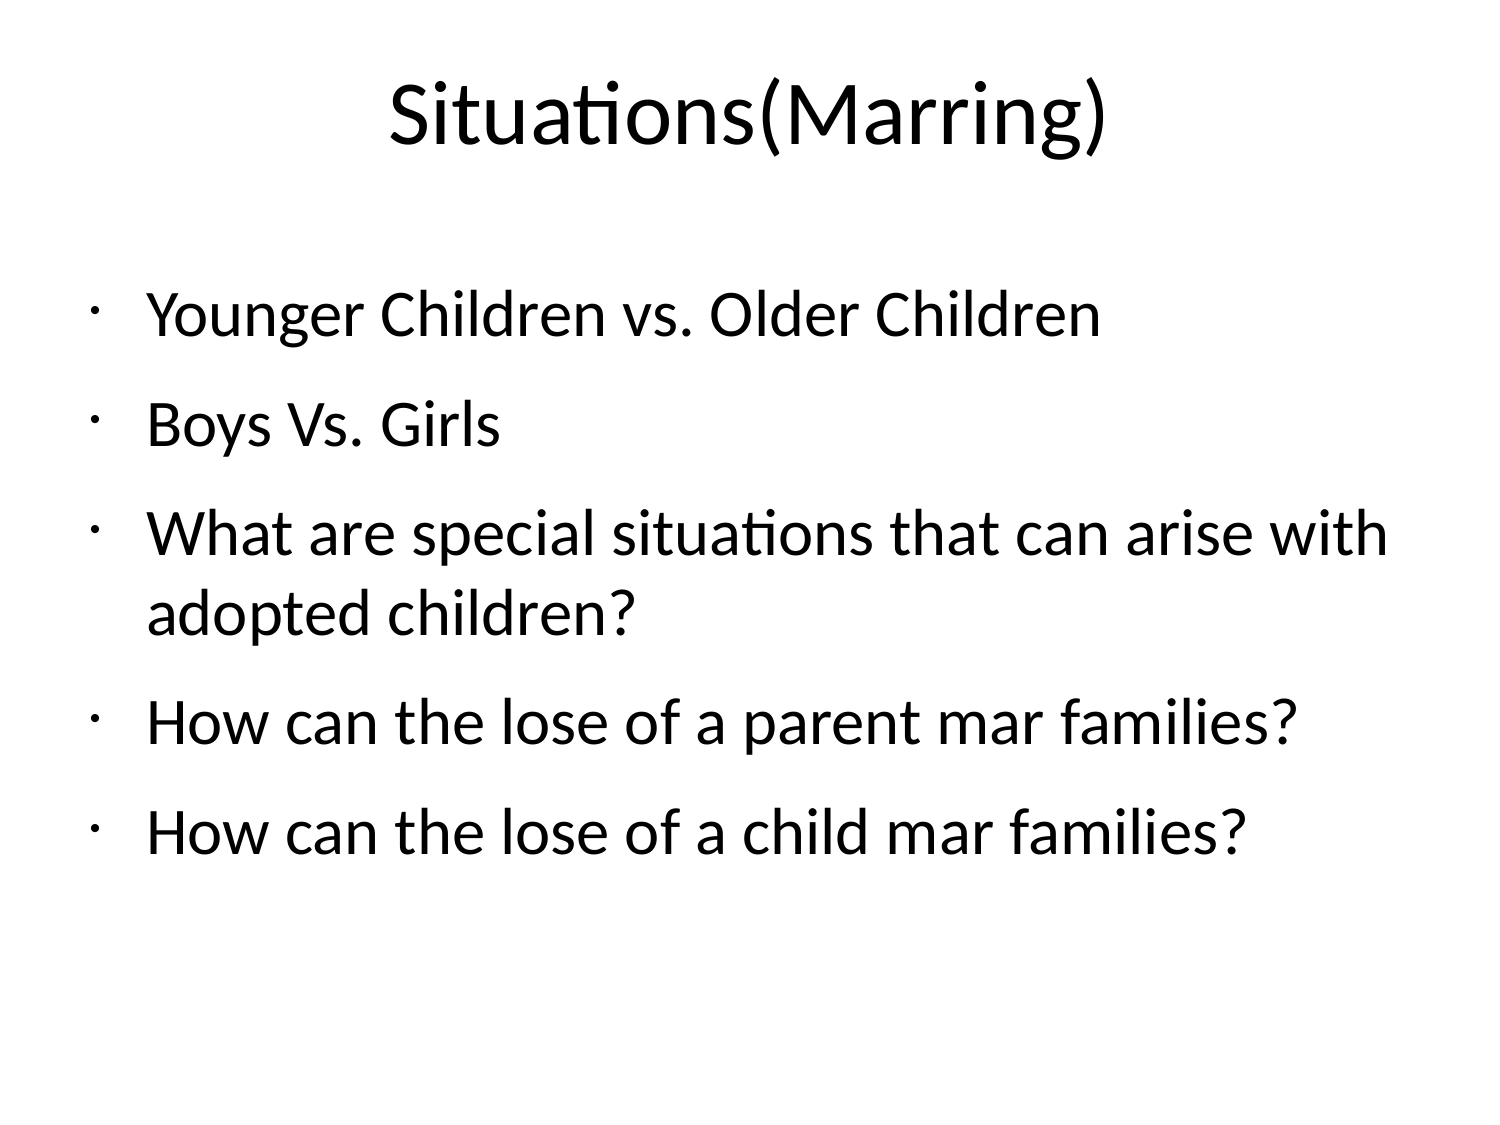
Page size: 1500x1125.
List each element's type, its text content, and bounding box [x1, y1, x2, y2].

title Situations(Marring) [75, 45, 1425, 233]
list Younger Children vs. Older Children Boys Vs. Girls What are special situations that can arise with adopted children? How can the lose of a parent mar families? How can the lose of a child mar families? [75, 262, 1425, 1005]
